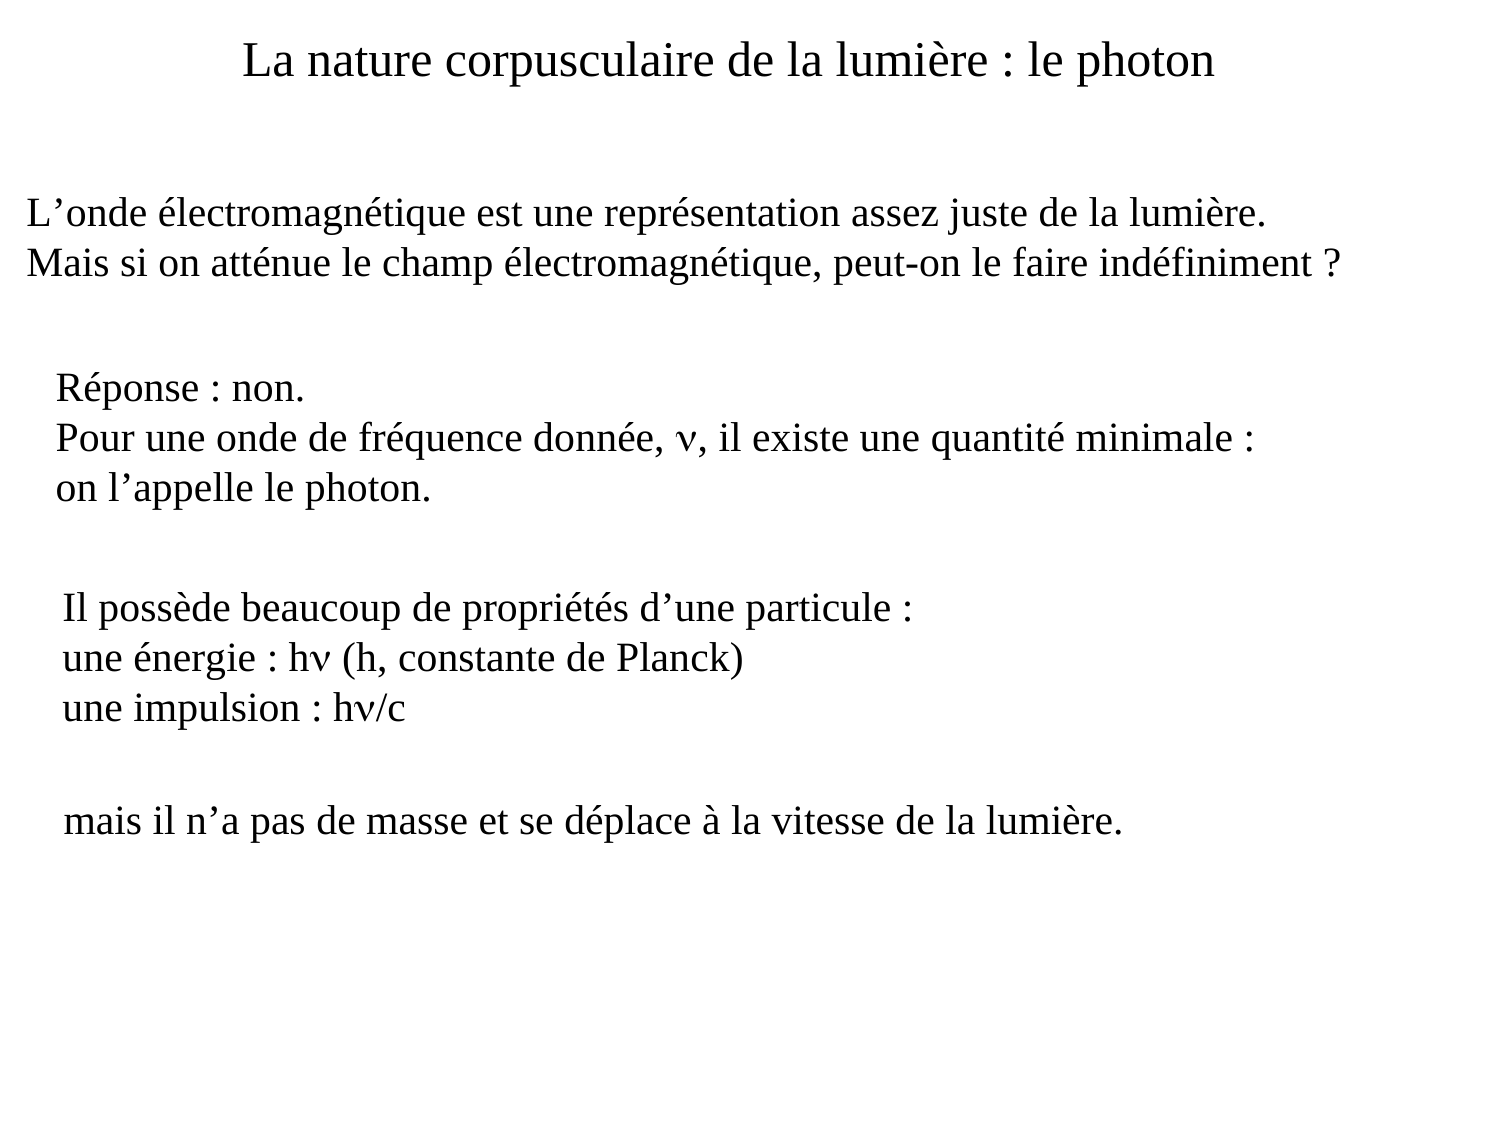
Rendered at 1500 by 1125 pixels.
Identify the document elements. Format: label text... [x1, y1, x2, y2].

text_box La nature corpusculaire de la lumière : le photon [227, 19, 1232, 95]
text_box Il possède beaucoup de propriétés d’une particule : une énergie : h (h, constante de Planck) une impulsion : h/c [47, 522, 930, 738]
text_box L’onde électromagnétique est une représentation assez juste de la lumière. Mais si on atténue le champ électromagnétique, peut-on le faire indéfiniment ? [11, 177, 1358, 293]
text_box mais il n’a pas de masse et se déplace à la vitesse de la lumière. [48, 784, 1140, 851]
text_box Réponse : non. Pour une onde de fréquence donnée, , il existe une quantité minimale : on l’appelle le photon. [40, 352, 1281, 518]
